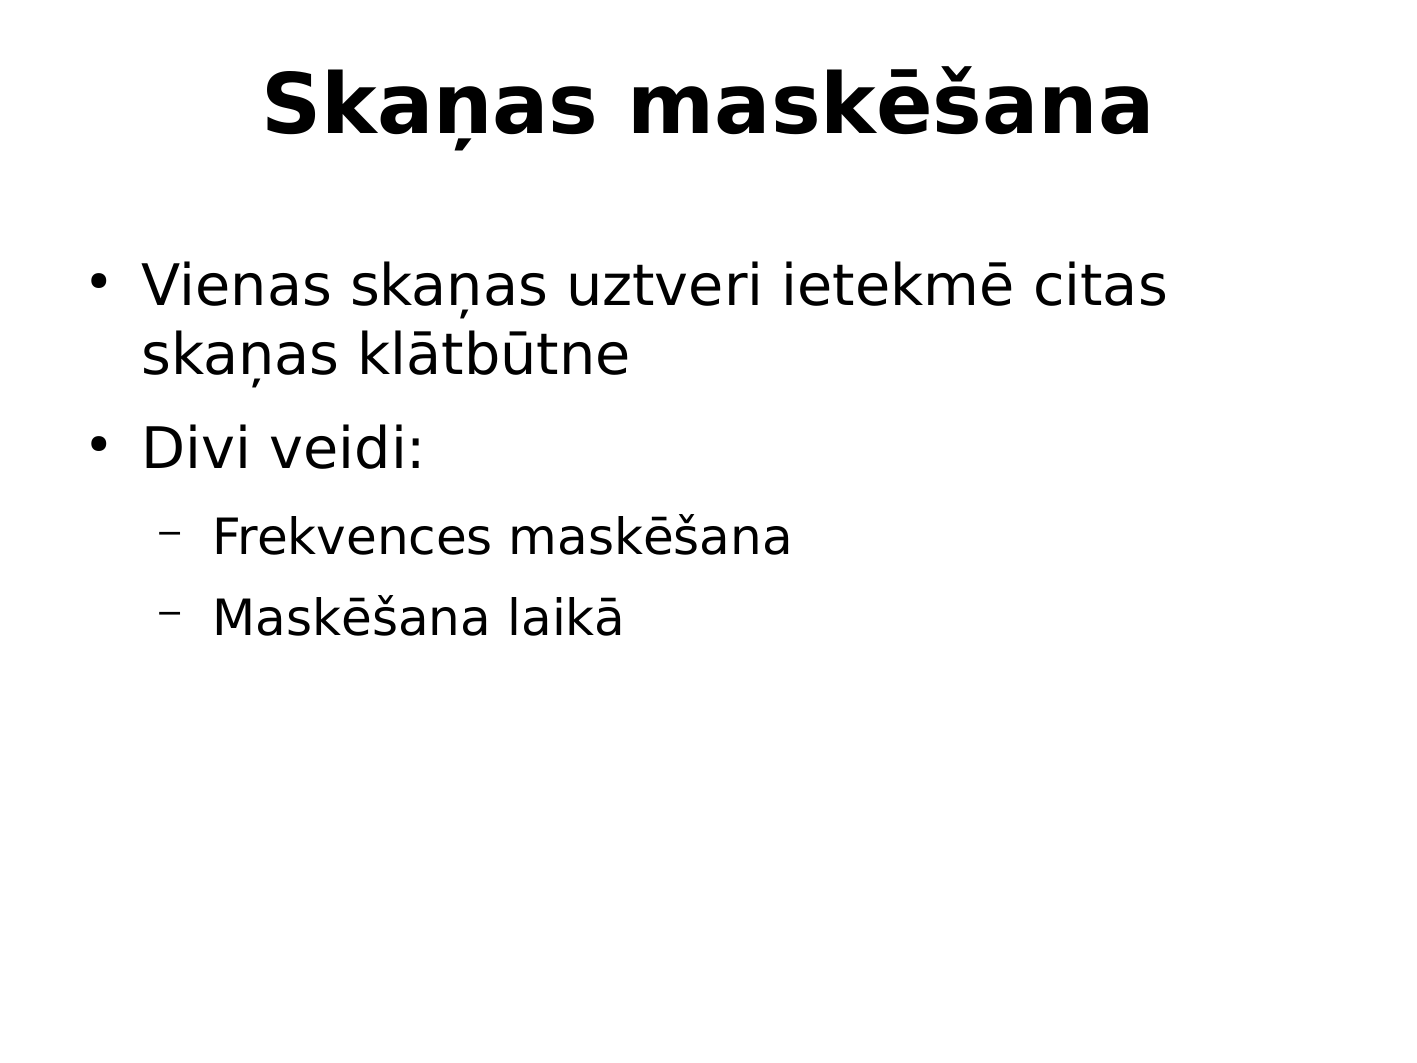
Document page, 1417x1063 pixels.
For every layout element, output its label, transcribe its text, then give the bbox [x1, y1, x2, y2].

title Skaņas maskēšana [70, 42, 1346, 168]
list Vienas skaņas uztveri ietekmē citas skaņas klātbūtne Divi veidi: Frekvences maskēšana Maskēšana laikā [70, 248, 1346, 865]
